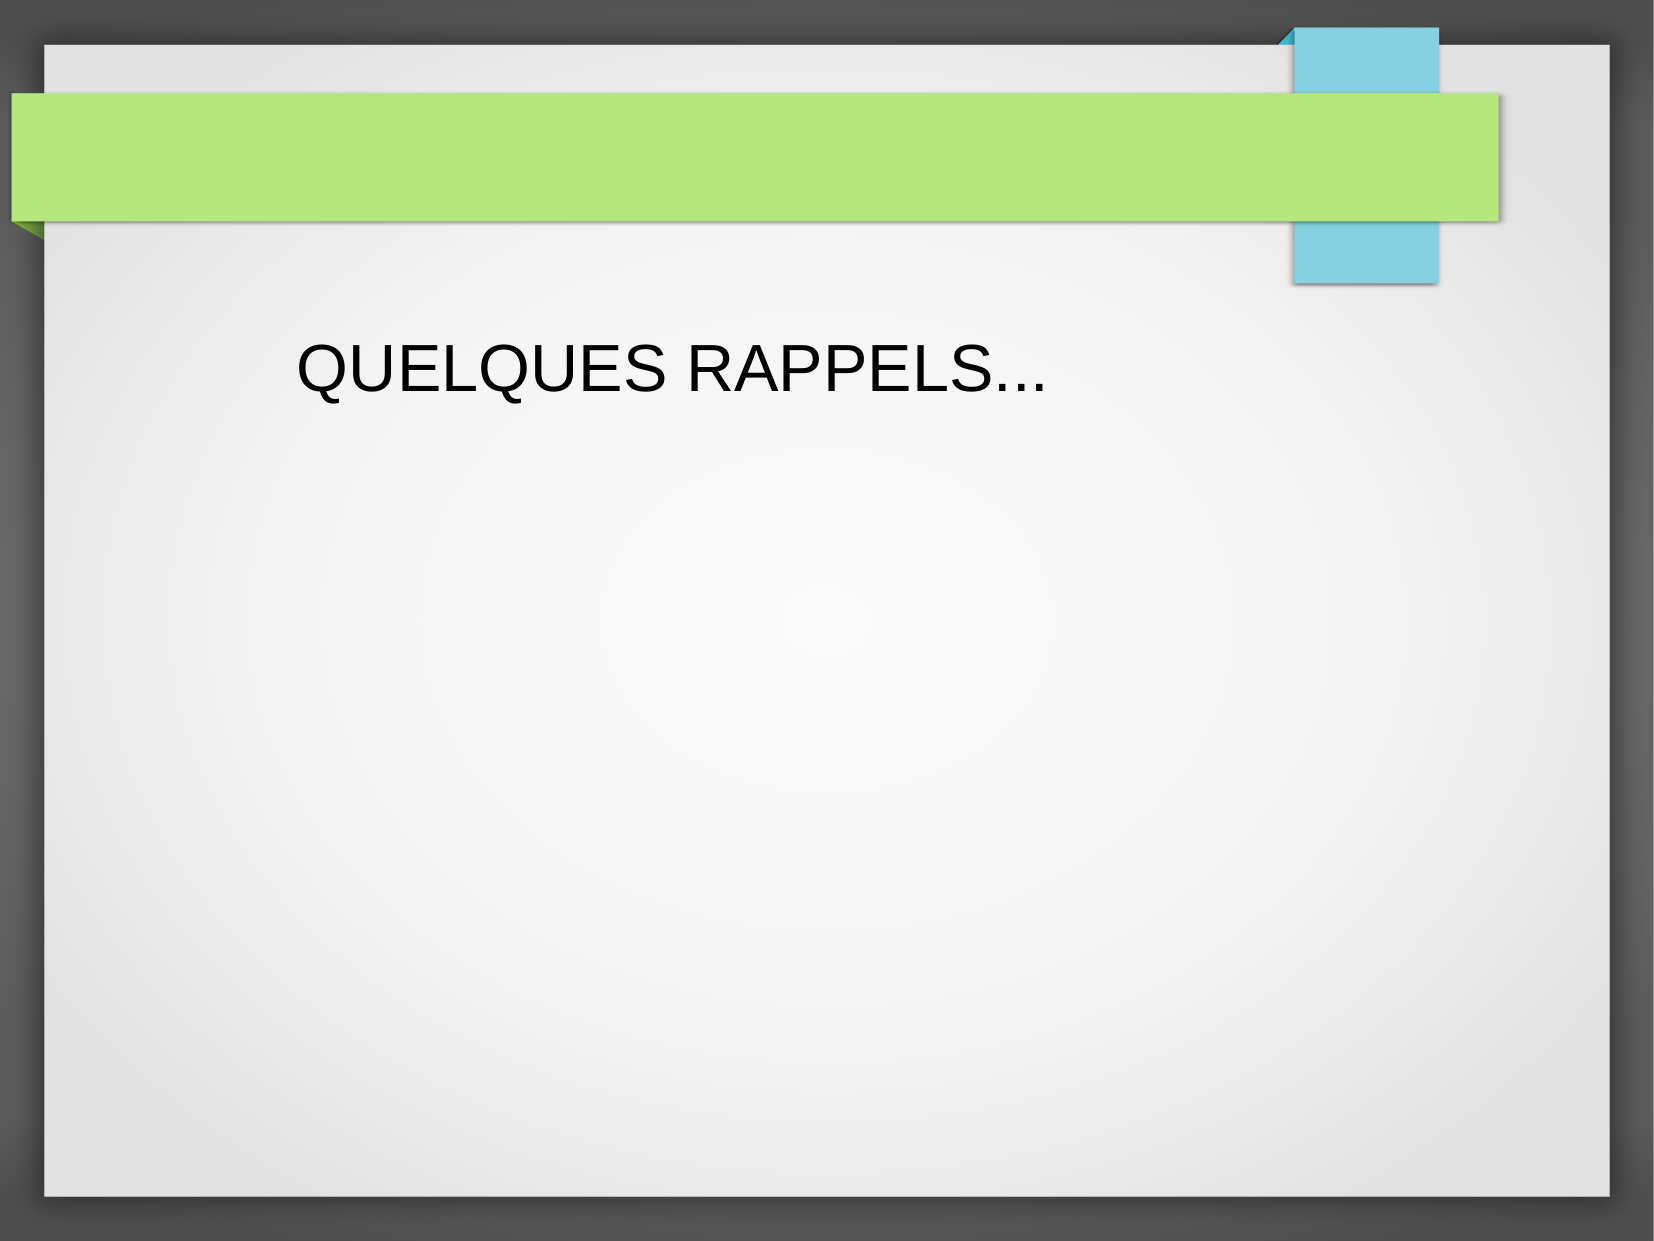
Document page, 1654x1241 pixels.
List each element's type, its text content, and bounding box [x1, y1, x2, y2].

subtitle QUELQUES RAPPELS... [82, 94, 1264, 643]
